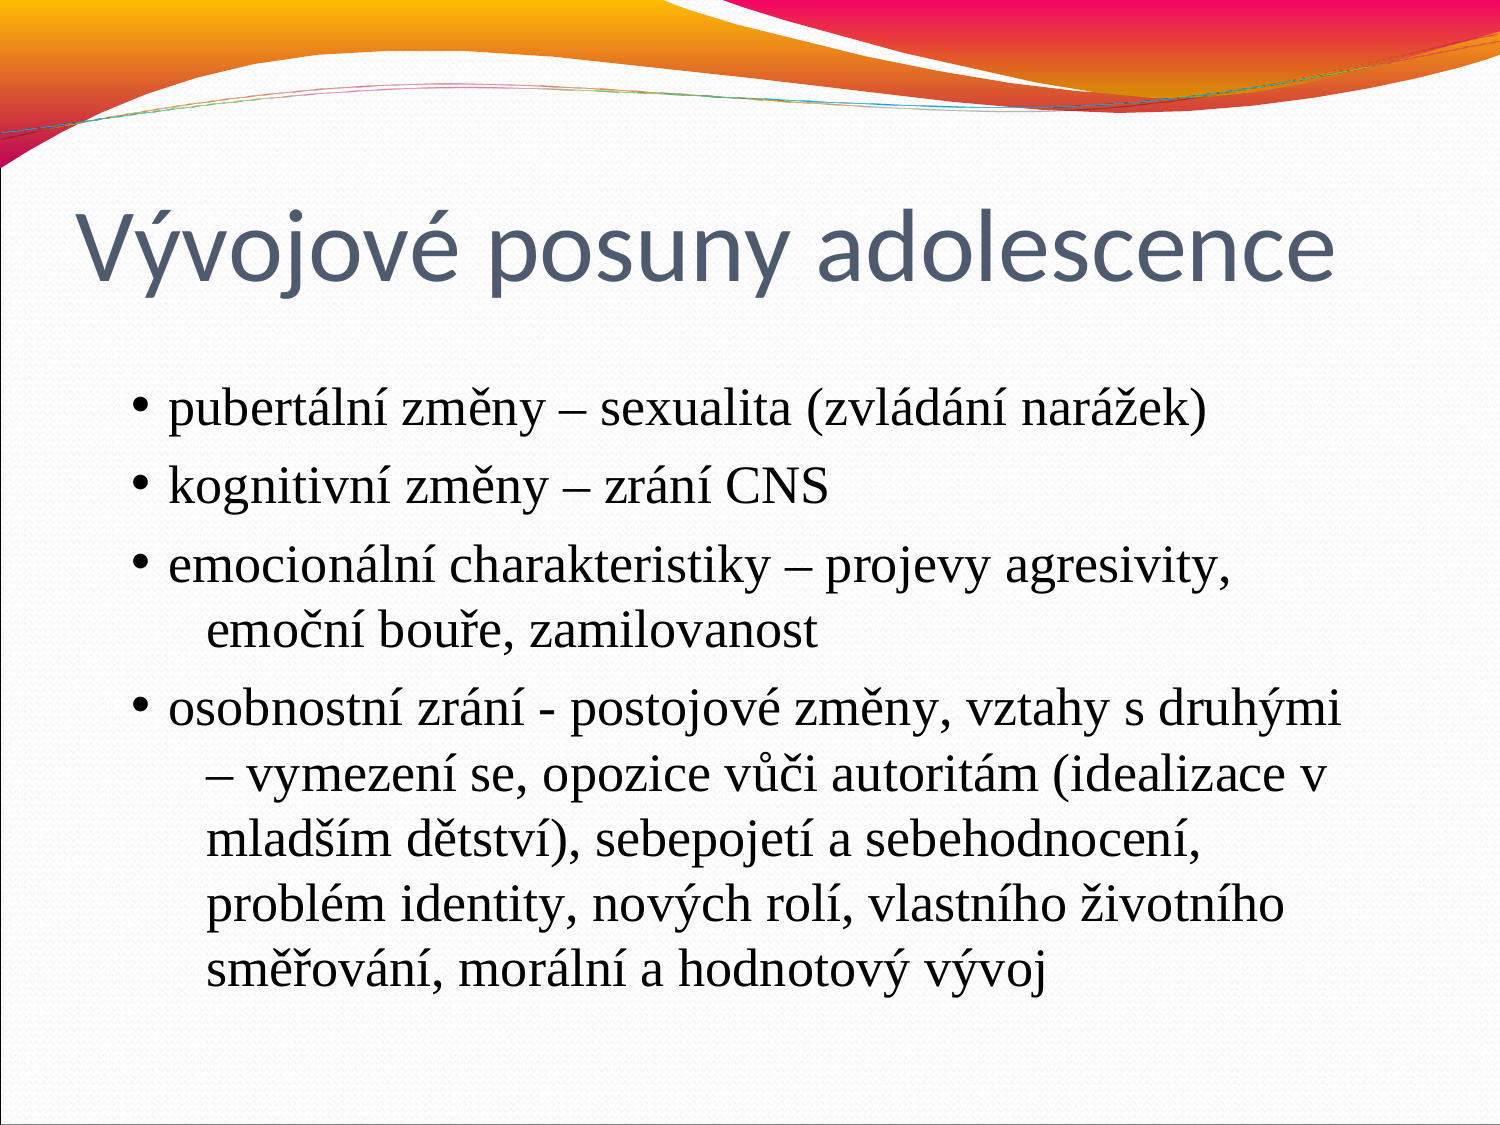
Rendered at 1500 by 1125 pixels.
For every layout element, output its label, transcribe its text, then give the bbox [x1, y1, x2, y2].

title Vývojové posuny adolescence [75, 44, 1425, 303]
list pubertální změny – sexualita (zvládání narážek) kognitivní změny – zrání CNS emocionální charakteristiky – projevy agresivity, emoční bouře, zamilovanost osobnostní zrání - postojové změny, vztahy s druhými – vymezení se, opozice vůči autoritám (idealizace v mladším dětství), sebepojetí a sebehodnocení, problém identity, nových rolí, vlastního životního směřování, morální a hodnotový vývoj [41, 314, 1392, 1035]
